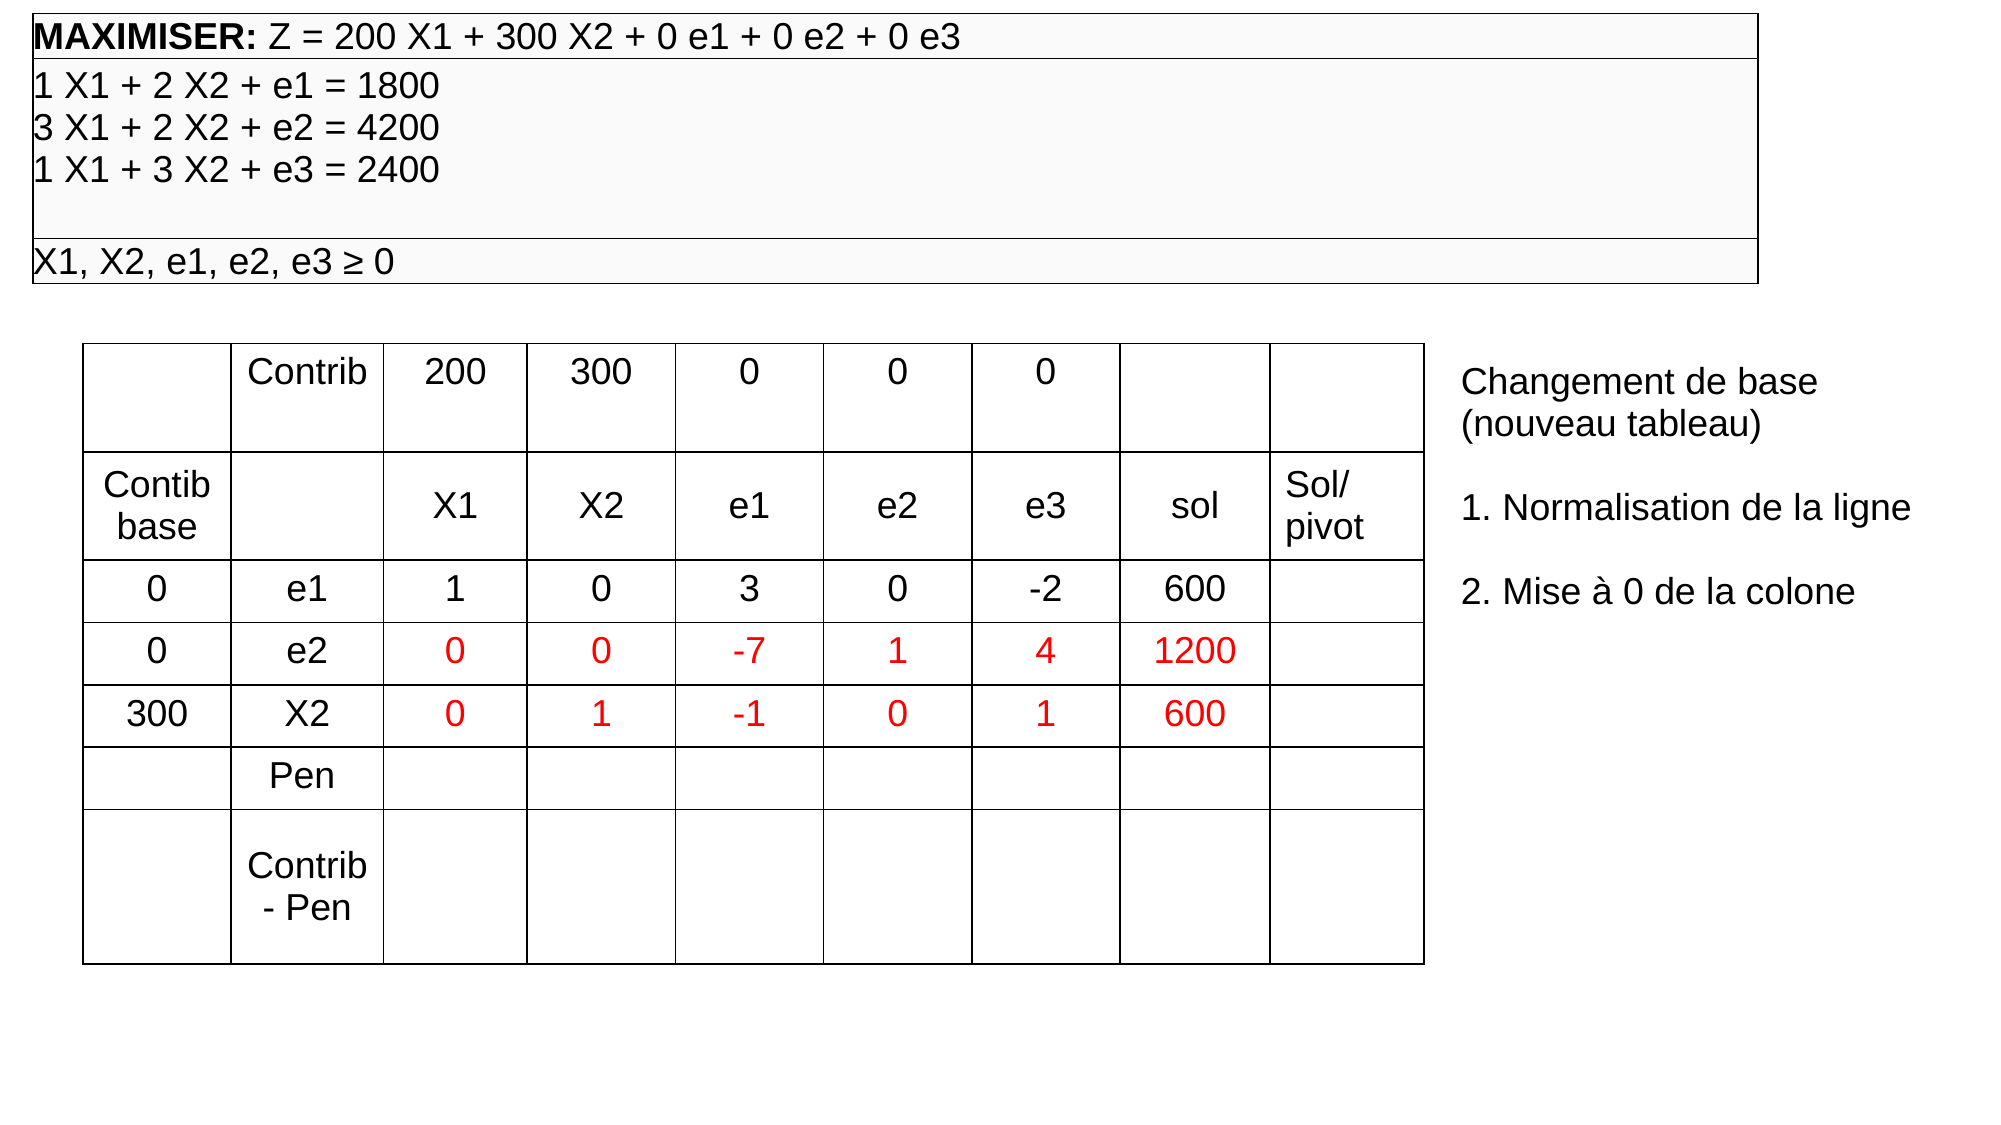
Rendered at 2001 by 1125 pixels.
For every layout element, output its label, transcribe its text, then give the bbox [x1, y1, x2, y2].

table_cell X2 [528, 453, 675, 559]
table_cell 1 [528, 686, 675, 746]
table_cell [528, 748, 675, 809]
table_cell [384, 748, 526, 809]
table_header [1271, 344, 1423, 451]
table_cell [384, 810, 526, 963]
table_cell 4 [973, 623, 1119, 684]
table_cell [973, 810, 1119, 963]
table_cell 3 [676, 561, 823, 622]
table_cell X1 [384, 453, 526, 559]
table_cell [232, 453, 383, 559]
table_cell 1200 [1121, 623, 1269, 684]
table_cell [1121, 748, 1269, 809]
table_cell X2 [232, 686, 383, 746]
table_cell 0 [528, 623, 675, 684]
table_cell -1 [676, 686, 823, 746]
table_cell Contib base [84, 453, 230, 559]
table_cell e1 [676, 453, 823, 559]
table_cell 600 [1121, 561, 1269, 622]
table_cell [973, 748, 1119, 809]
table_cell [676, 748, 823, 809]
table_cell 0 [384, 623, 526, 684]
table_cell Pen [232, 748, 383, 809]
table_cell 0 [824, 686, 971, 746]
table_cell [824, 748, 971, 809]
table_cell [824, 810, 971, 963]
table_cell e3 [973, 453, 1119, 559]
table_cell [1121, 810, 1269, 963]
table_cell e1 [232, 561, 383, 622]
table_header Contrib [232, 344, 383, 451]
table_cell e2 [232, 623, 383, 684]
table_cell sol [1121, 453, 1269, 559]
text_box Changement de base (nouveau tableau) 1. Normalisation de la ligne 2. Mise à 0 de la colone [1446, 352, 1988, 901]
table_header 200 [384, 344, 526, 451]
table_cell 1 [384, 561, 526, 622]
table_cell 1 [824, 623, 971, 684]
table_cell [1271, 686, 1423, 746]
table_cell 1 X1 + 2 X2 + e1 = 1800 3 X1 + 2 X2 + e2 = 4200 1 X1 + 3 X2 + e3 = 2400 [34, 59, 1757, 238]
table_header 0 [824, 344, 971, 451]
table_cell 0 [824, 561, 971, 622]
table_header [84, 344, 230, 451]
table_cell 0 [84, 561, 230, 622]
table_header 300 [528, 344, 675, 451]
table_cell Sol/pivot [1271, 453, 1423, 559]
table_cell [676, 810, 823, 963]
table_cell 0 [384, 686, 526, 746]
table_cell 600 [1121, 686, 1269, 746]
table_cell Contrib - Pen [232, 810, 383, 963]
table_cell [1271, 561, 1423, 622]
table_cell 0 [528, 561, 675, 622]
table_cell [1271, 748, 1423, 809]
table_cell [84, 748, 230, 809]
table_cell e2 [824, 453, 971, 559]
table_cell [528, 810, 675, 963]
table_cell 0 [84, 623, 230, 684]
table_cell [84, 810, 230, 963]
table_cell X1, X2, e1, e2, e3 ≥ 0 [34, 239, 1757, 283]
table_cell 1 [973, 686, 1119, 746]
table_header [1121, 344, 1269, 451]
table_cell -7 [676, 623, 823, 684]
table_cell [1271, 623, 1423, 684]
table_cell -2 [973, 561, 1119, 622]
table_cell 300 [84, 686, 230, 746]
table_header 0 [973, 344, 1119, 451]
table_header 0 [676, 344, 823, 451]
table_cell [1271, 810, 1423, 963]
table_header MAXIMISER: Z = 200 X1 + 300 X2 + 0 e1 + 0 e2 + 0 e3 [34, 14, 1757, 58]
